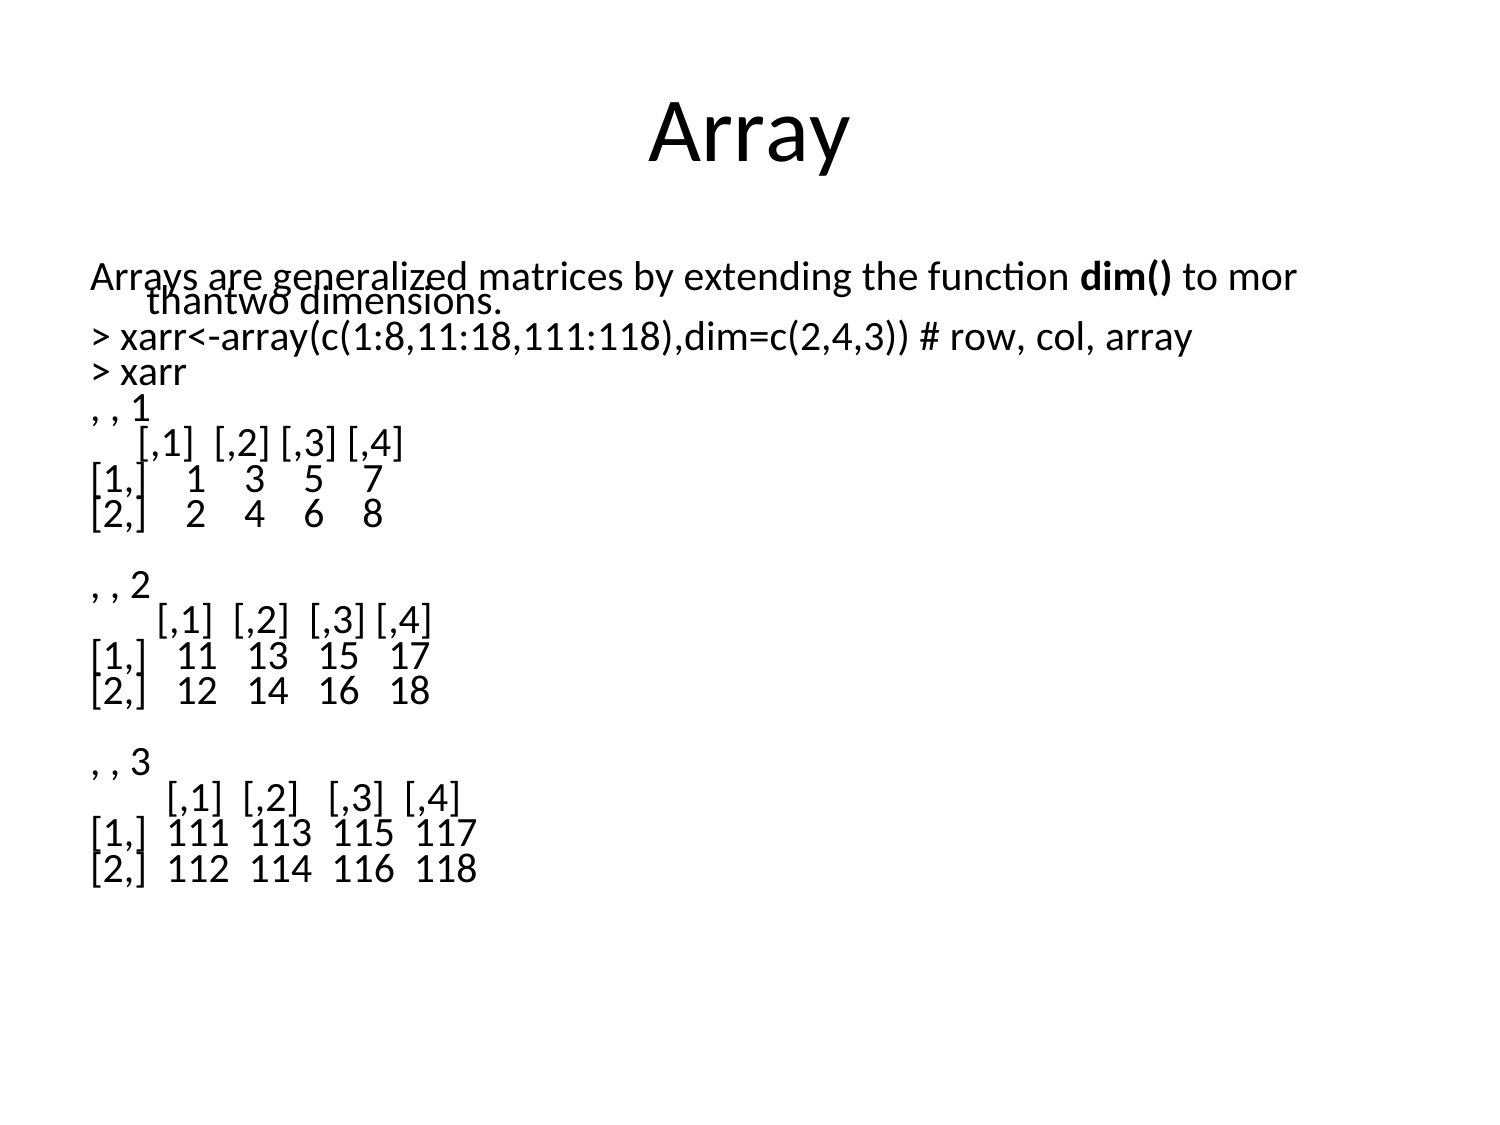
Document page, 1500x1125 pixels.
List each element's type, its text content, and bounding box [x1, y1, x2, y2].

list Arrays are generalized matrices by extending the function dim() to mor thantwo dimensions. > xarr<-array(c(1:8,11:18,111:118),dim=c(2,4,3)) # row, col, array > xarr , , 1 [,1] [,2] [,3] [,4] [1,] 1 3 5 7 [2,] 2 4 6 8 , , 2 [,1] [,2] [,3] [,4] [1,] 11 13 15 17 [2,] 12 14 16 18 , , 3 [,1] [,2] [,3] [,4] [1,] 111 113 115 117 [2,] 112 114 116 118 [75, 262, 1426, 1035]
title Array [75, 45, 1426, 233]
